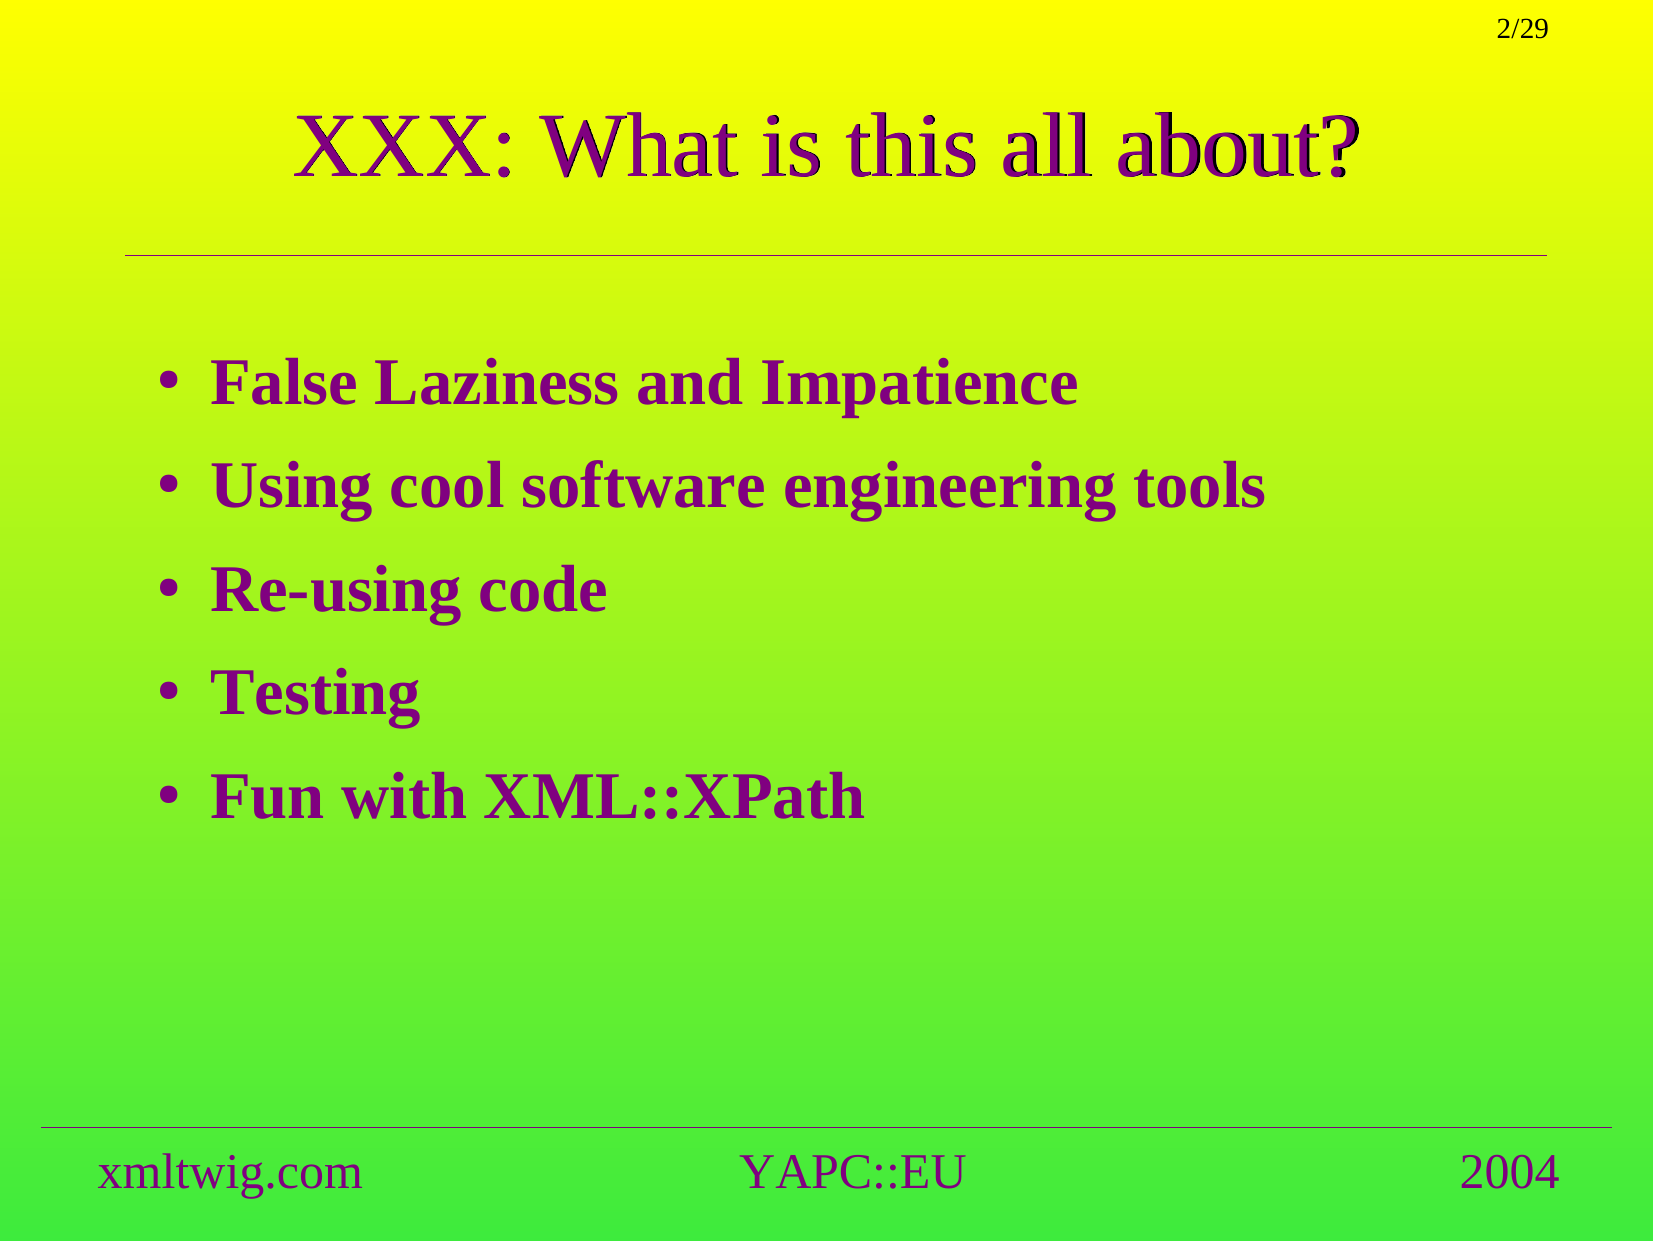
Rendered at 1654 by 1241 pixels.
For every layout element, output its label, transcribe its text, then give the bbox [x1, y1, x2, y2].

title XXX: What is this all about? [121, 66, 1533, 225]
list False Laziness and Impatience Using cool software engineering tools Re-using code Testing Fun with XML::XPath [121, 344, 1533, 1067]
